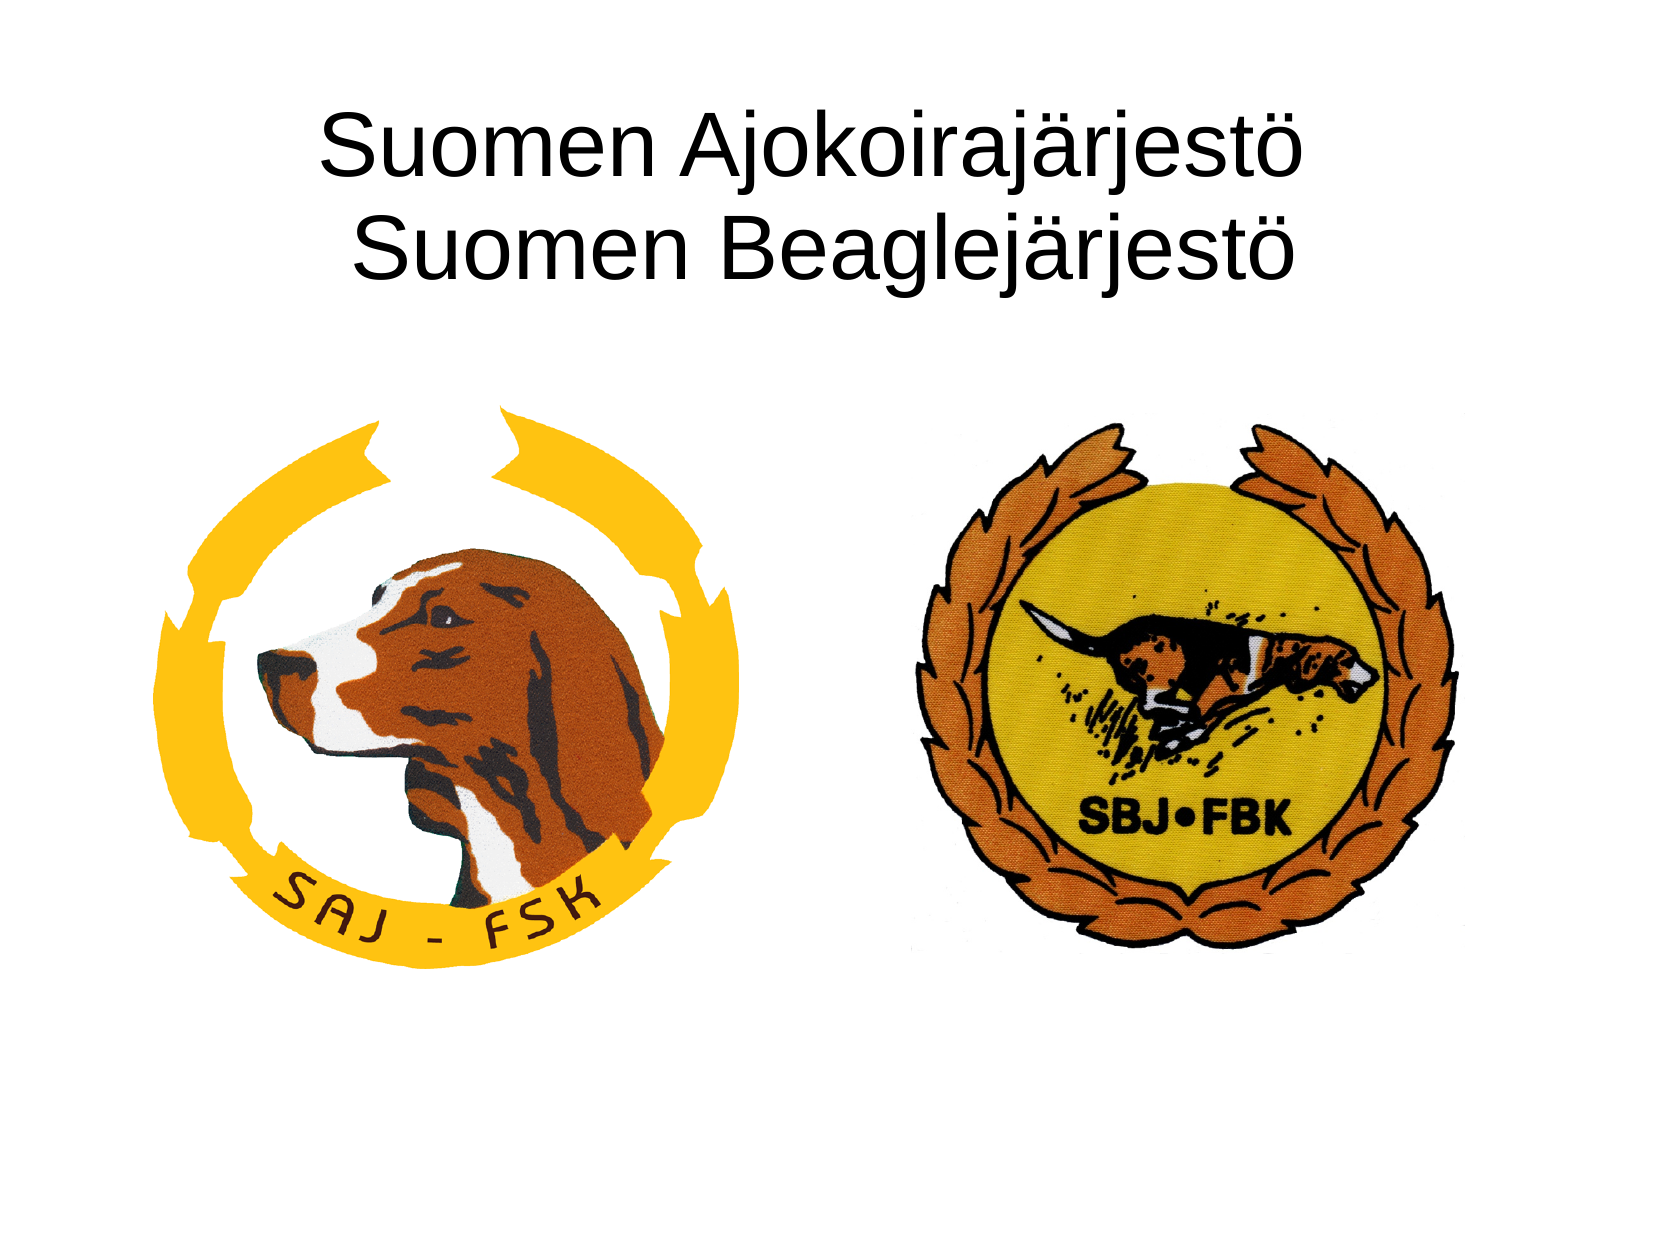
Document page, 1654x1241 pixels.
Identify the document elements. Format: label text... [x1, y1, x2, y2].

title Suomen Ajokoirajärjestö Suomen Beaglejärjestö [118, 93, 1506, 290]
list [82, 290, 1571, 1109]
